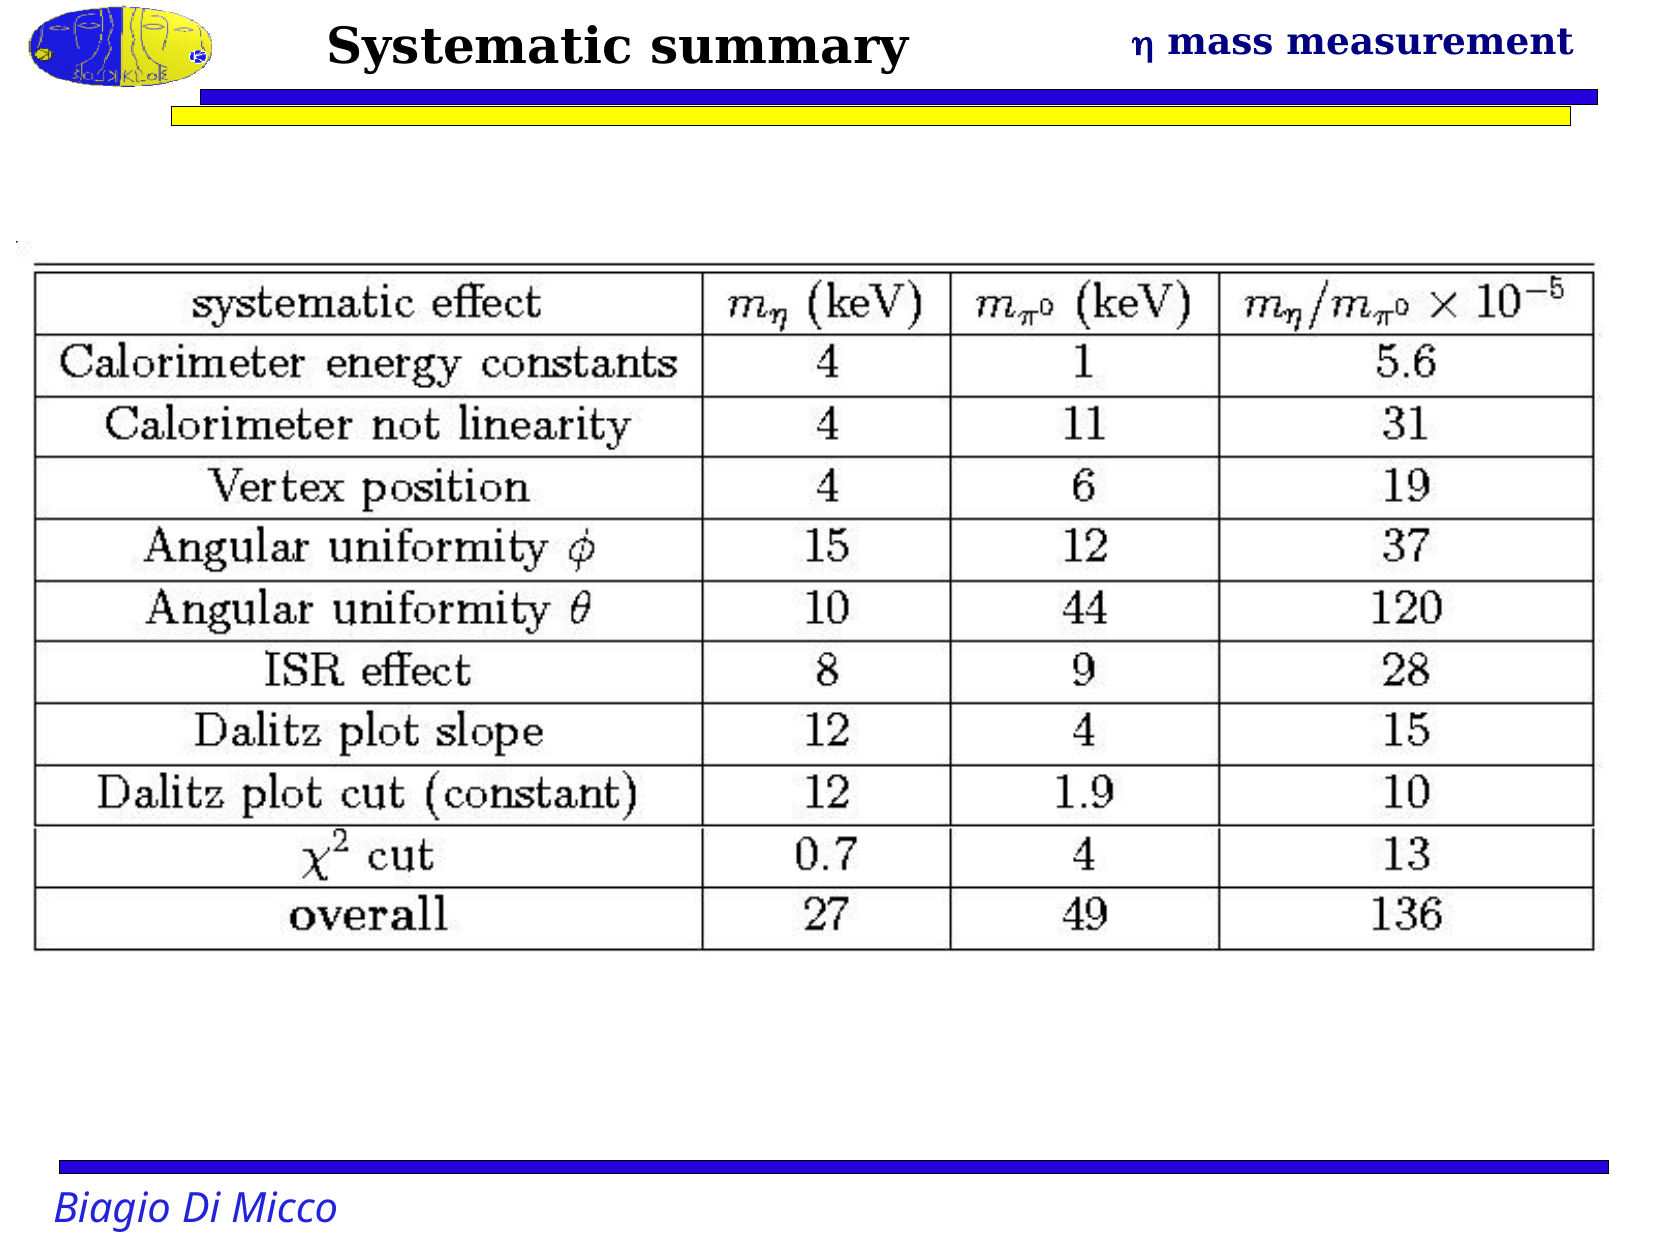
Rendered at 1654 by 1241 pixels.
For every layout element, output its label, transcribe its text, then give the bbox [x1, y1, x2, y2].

text_box Systematic summary [326, 16, 1232, 75]
picture [16, 241, 1630, 976]
picture [20, 2, 220, 89]
